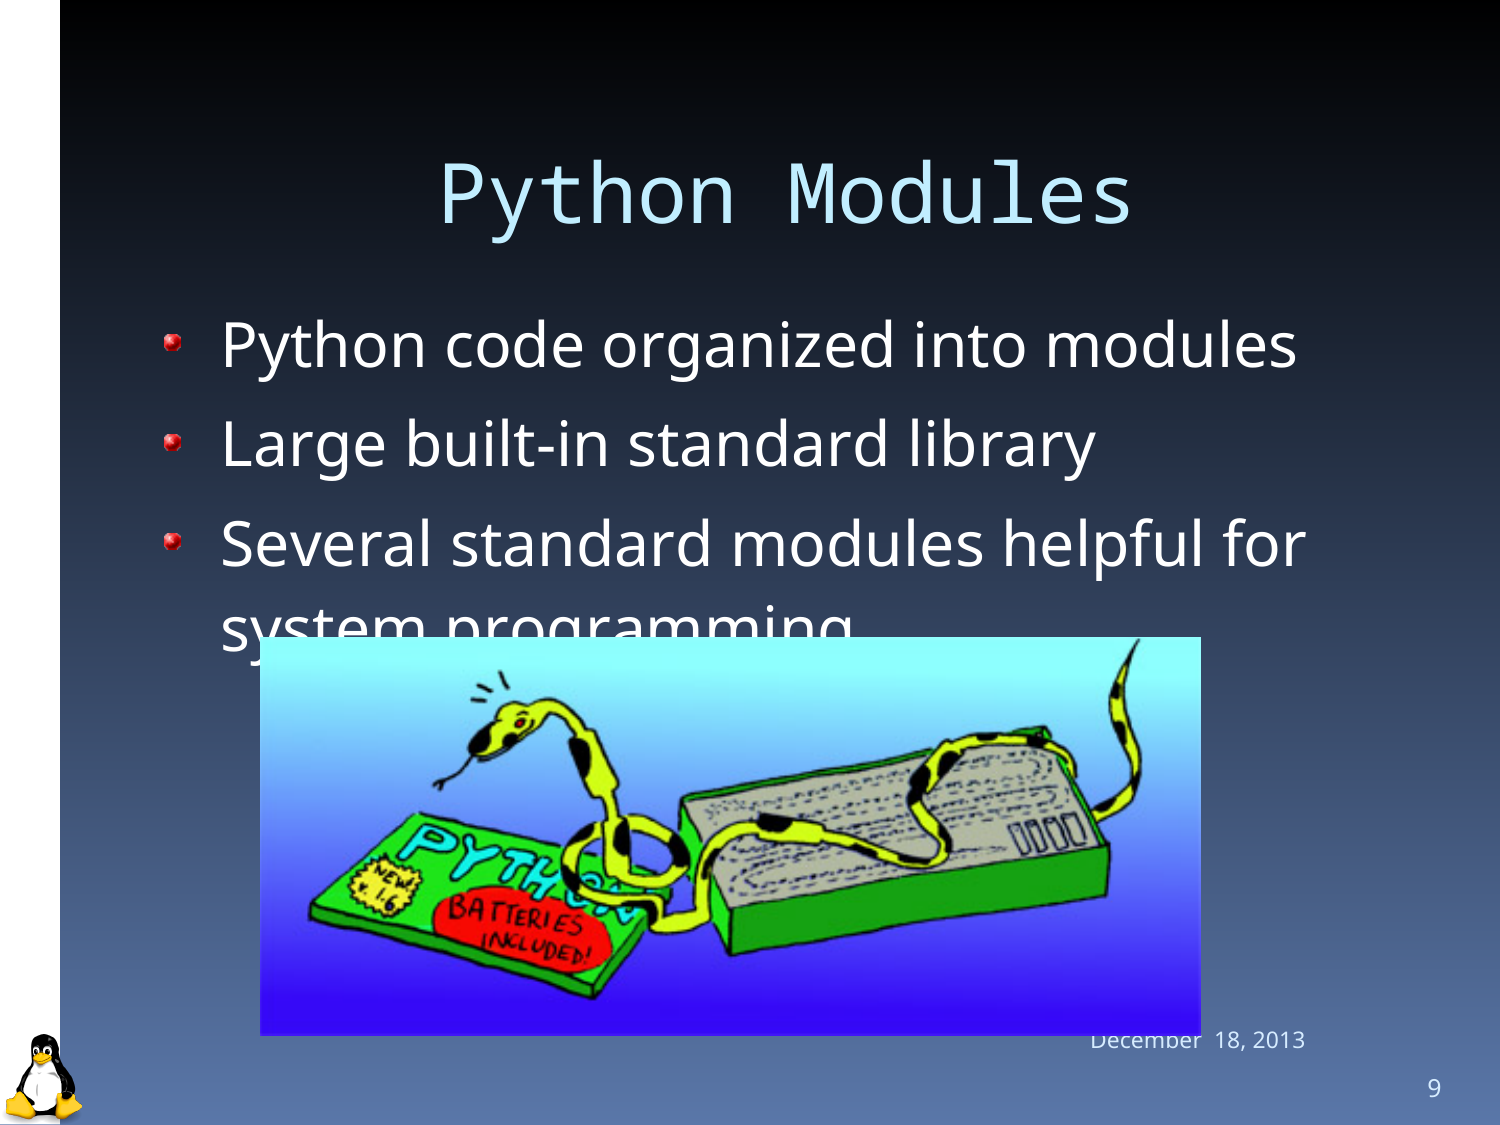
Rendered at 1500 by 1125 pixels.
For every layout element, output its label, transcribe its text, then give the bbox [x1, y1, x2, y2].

title Python Modules [149, 91, 1425, 292]
picture [0, 1034, 82, 1125]
picture [260, 637, 1201, 1036]
list Python code organized into modules Large built-in standard library Several standard modules helpful for system programming [149, 292, 1425, 962]
